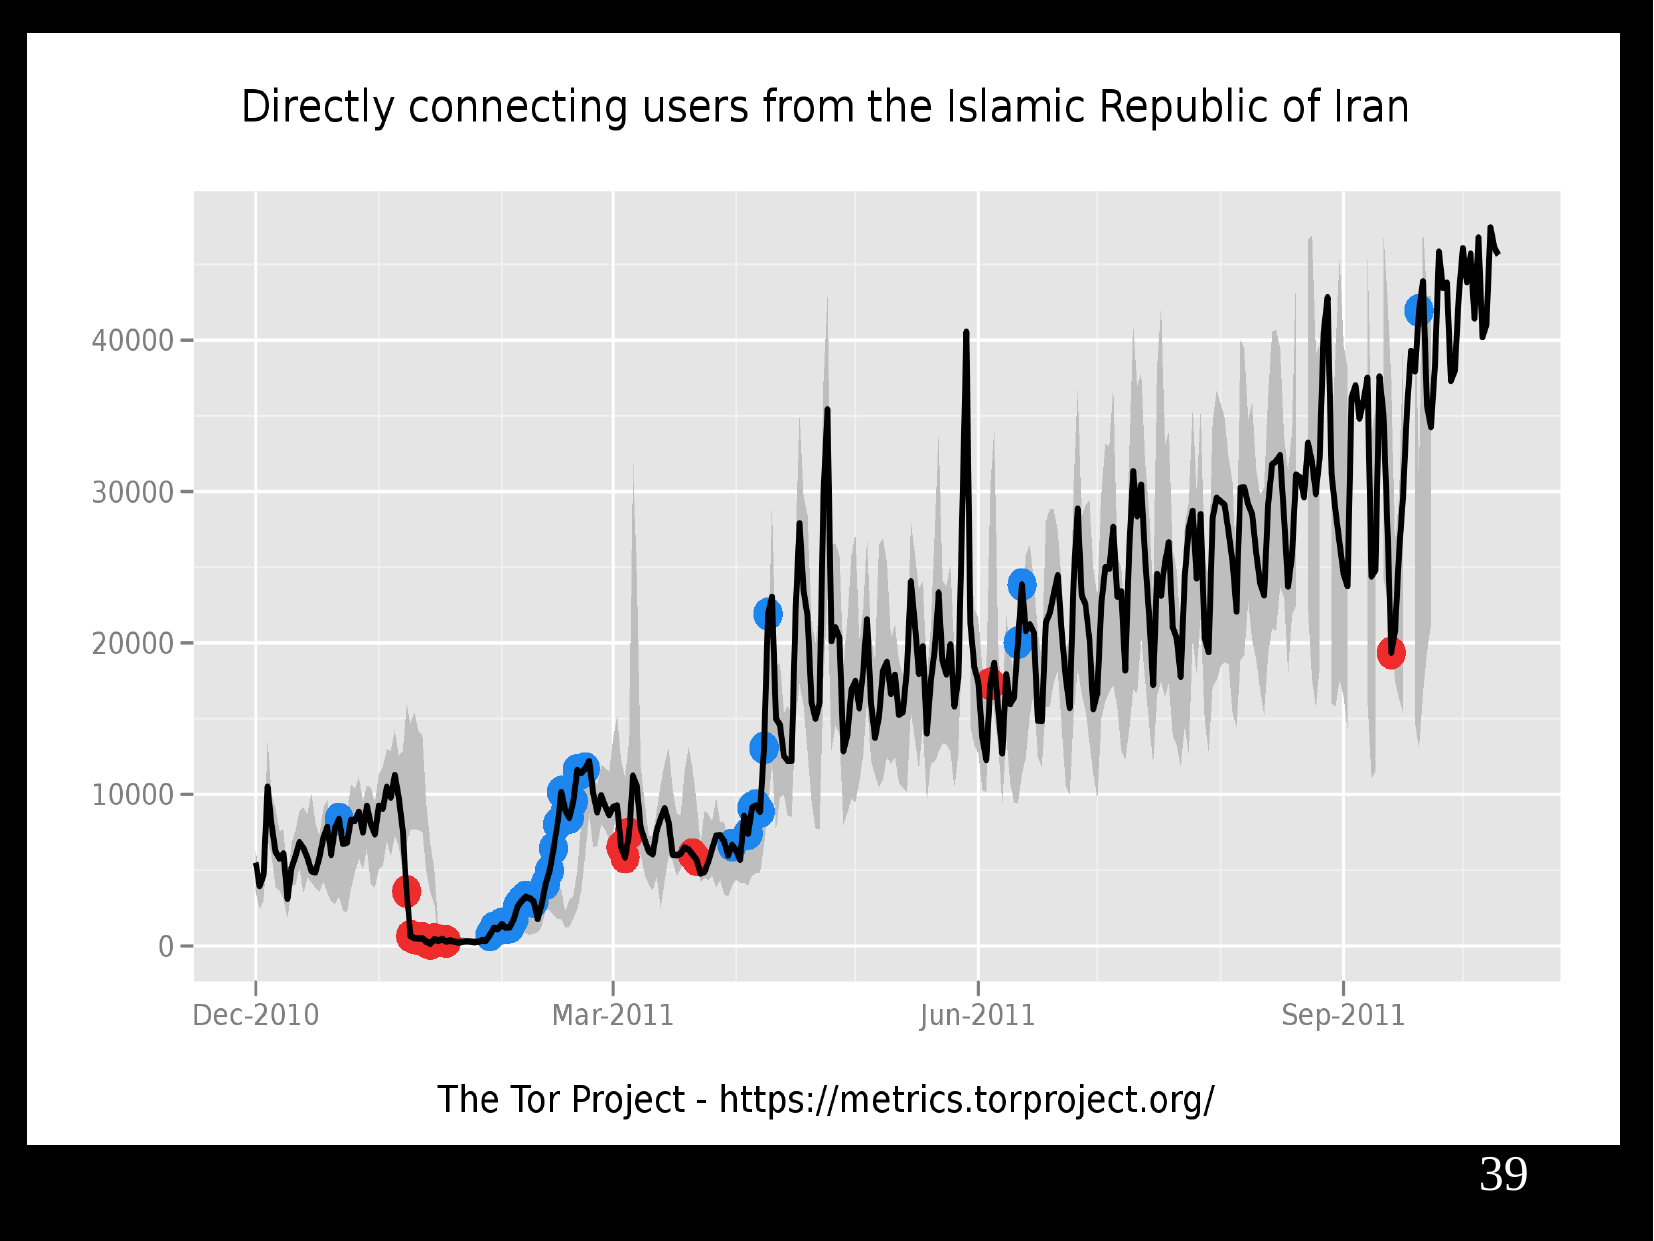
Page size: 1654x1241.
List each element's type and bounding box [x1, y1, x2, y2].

picture [27, 33, 1620, 1145]
